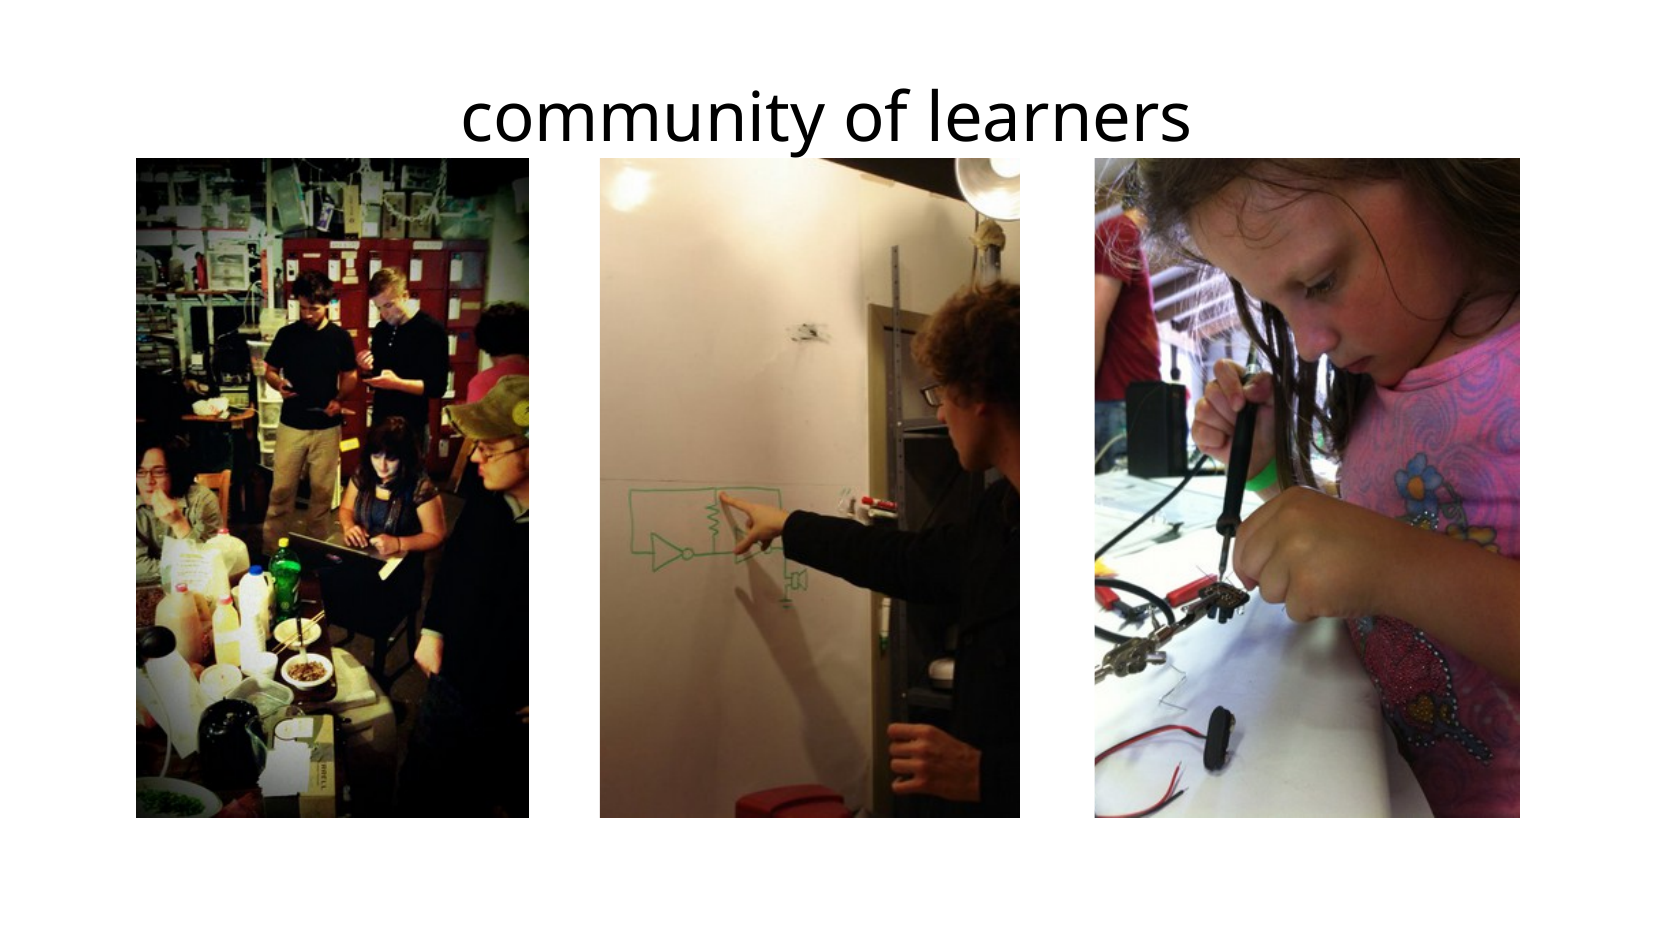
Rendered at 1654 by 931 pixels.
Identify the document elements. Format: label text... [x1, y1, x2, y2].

picture [599, 193, 1020, 818]
picture [136, 158, 529, 818]
title community of learners [82, 37, 1571, 193]
picture [1094, 158, 1520, 818]
